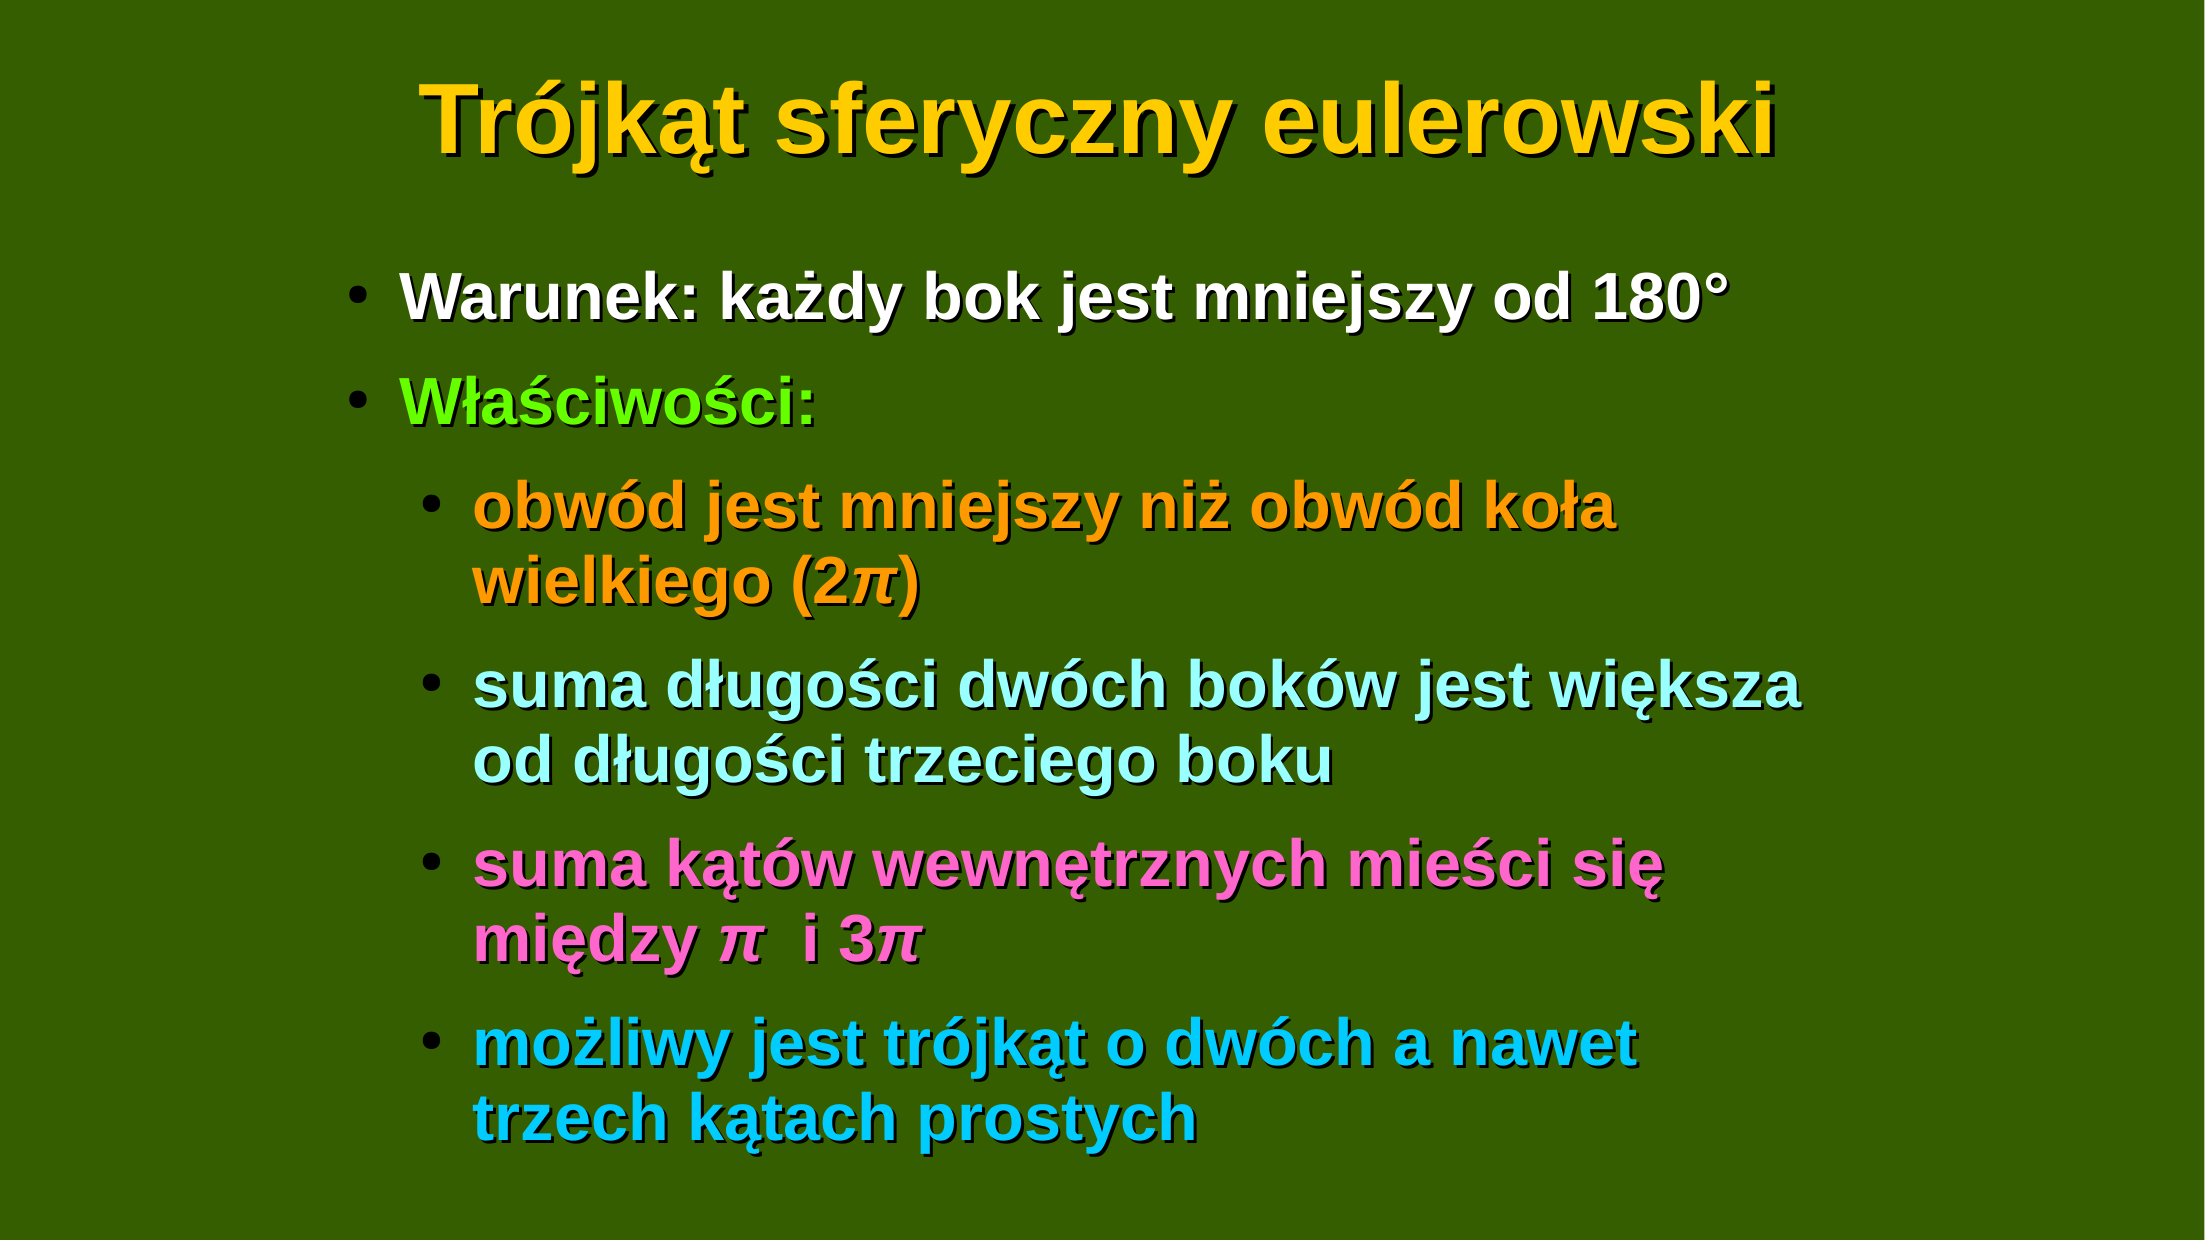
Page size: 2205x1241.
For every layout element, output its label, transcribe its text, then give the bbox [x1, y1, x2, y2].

title Trójkąt sferyczny eulerowski [354, 53, 1843, 185]
list Warunek: każdy bok jest mniejszy od 180° Właściwości: obwód jest mniejszy niż obwód koła wielkiego (2π) suma długości dwóch boków jest większa od długości trzeciego boku suma kątów wewnętrznych mieści się między π i 3π możliwy jest trójkąt o dwóch a nawet trzech kątach prostych [328, 259, 1817, 1155]
